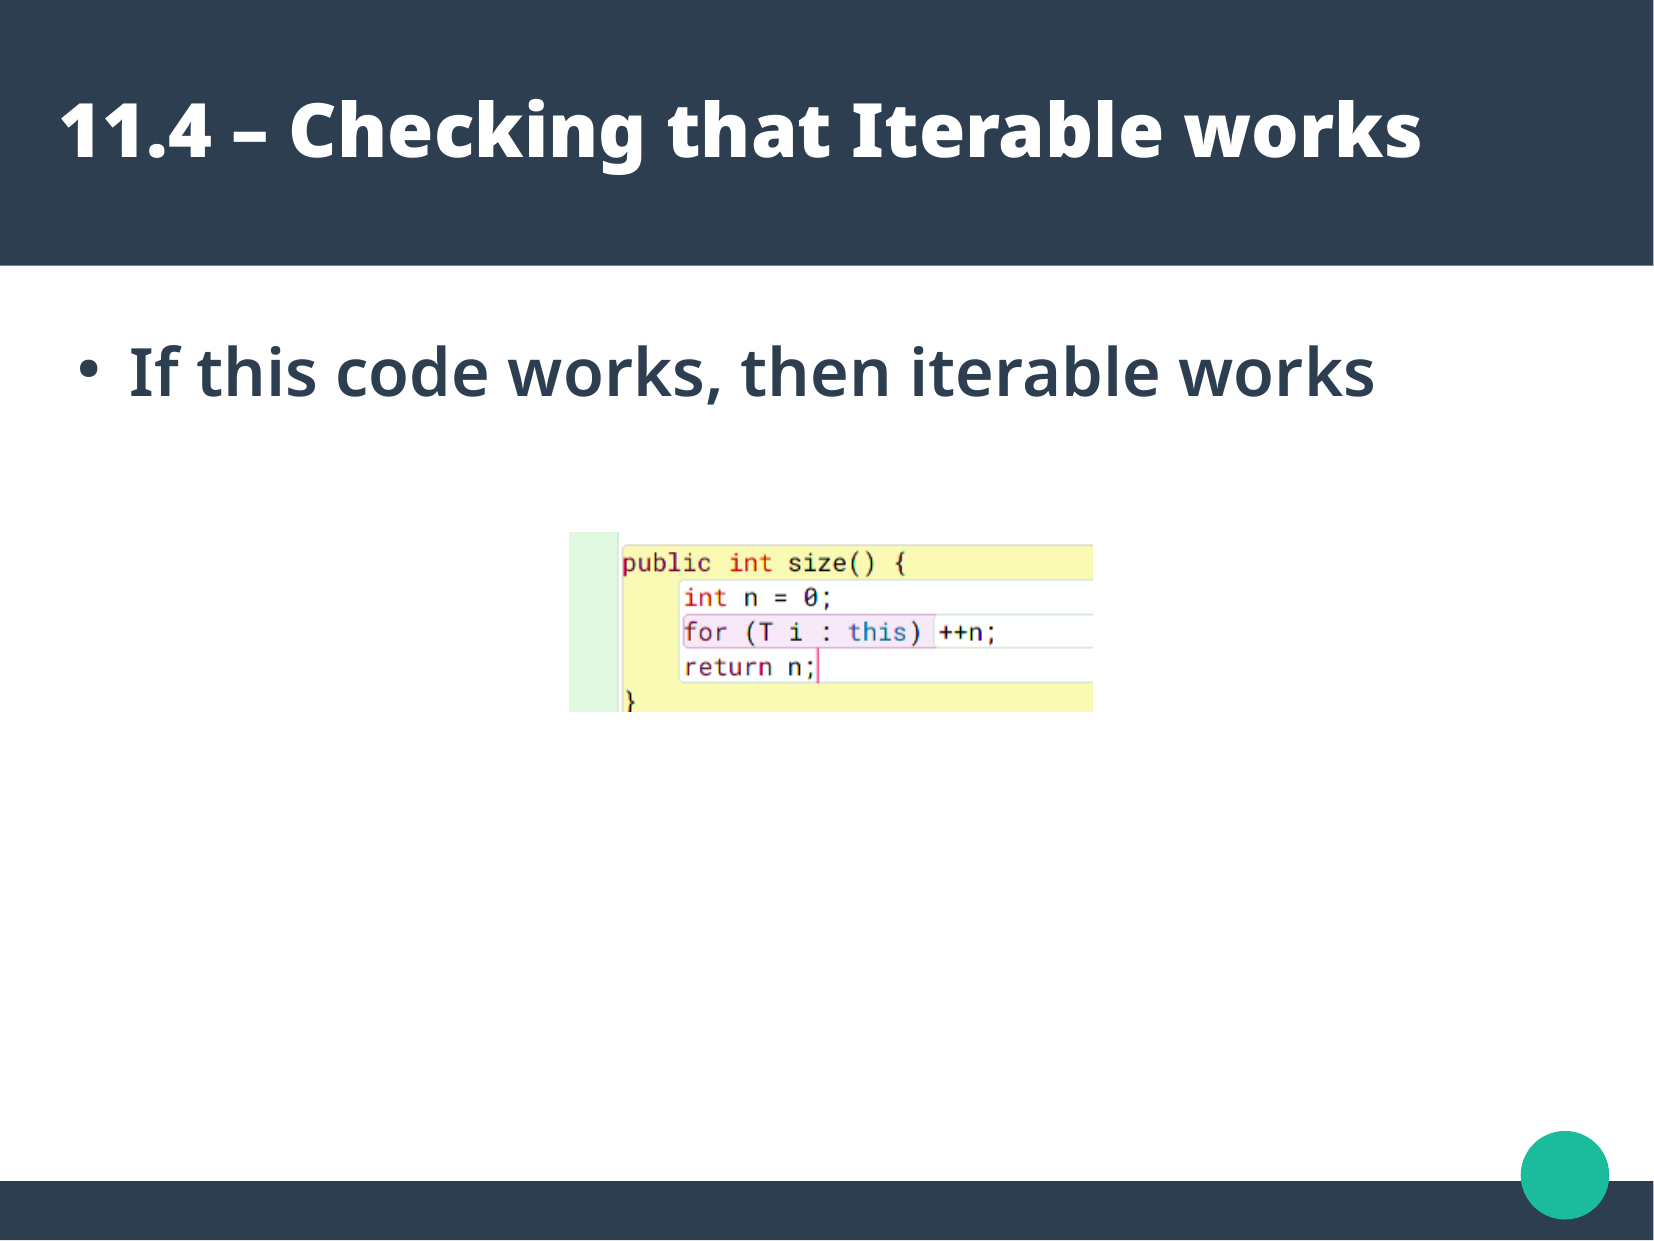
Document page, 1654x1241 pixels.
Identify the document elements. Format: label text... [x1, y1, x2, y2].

picture [569, 532, 1093, 712]
title 11.4 – Checking that Iterable works [59, 49, 1595, 207]
list If this code works, then iterable works [59, 324, 1595, 1152]
